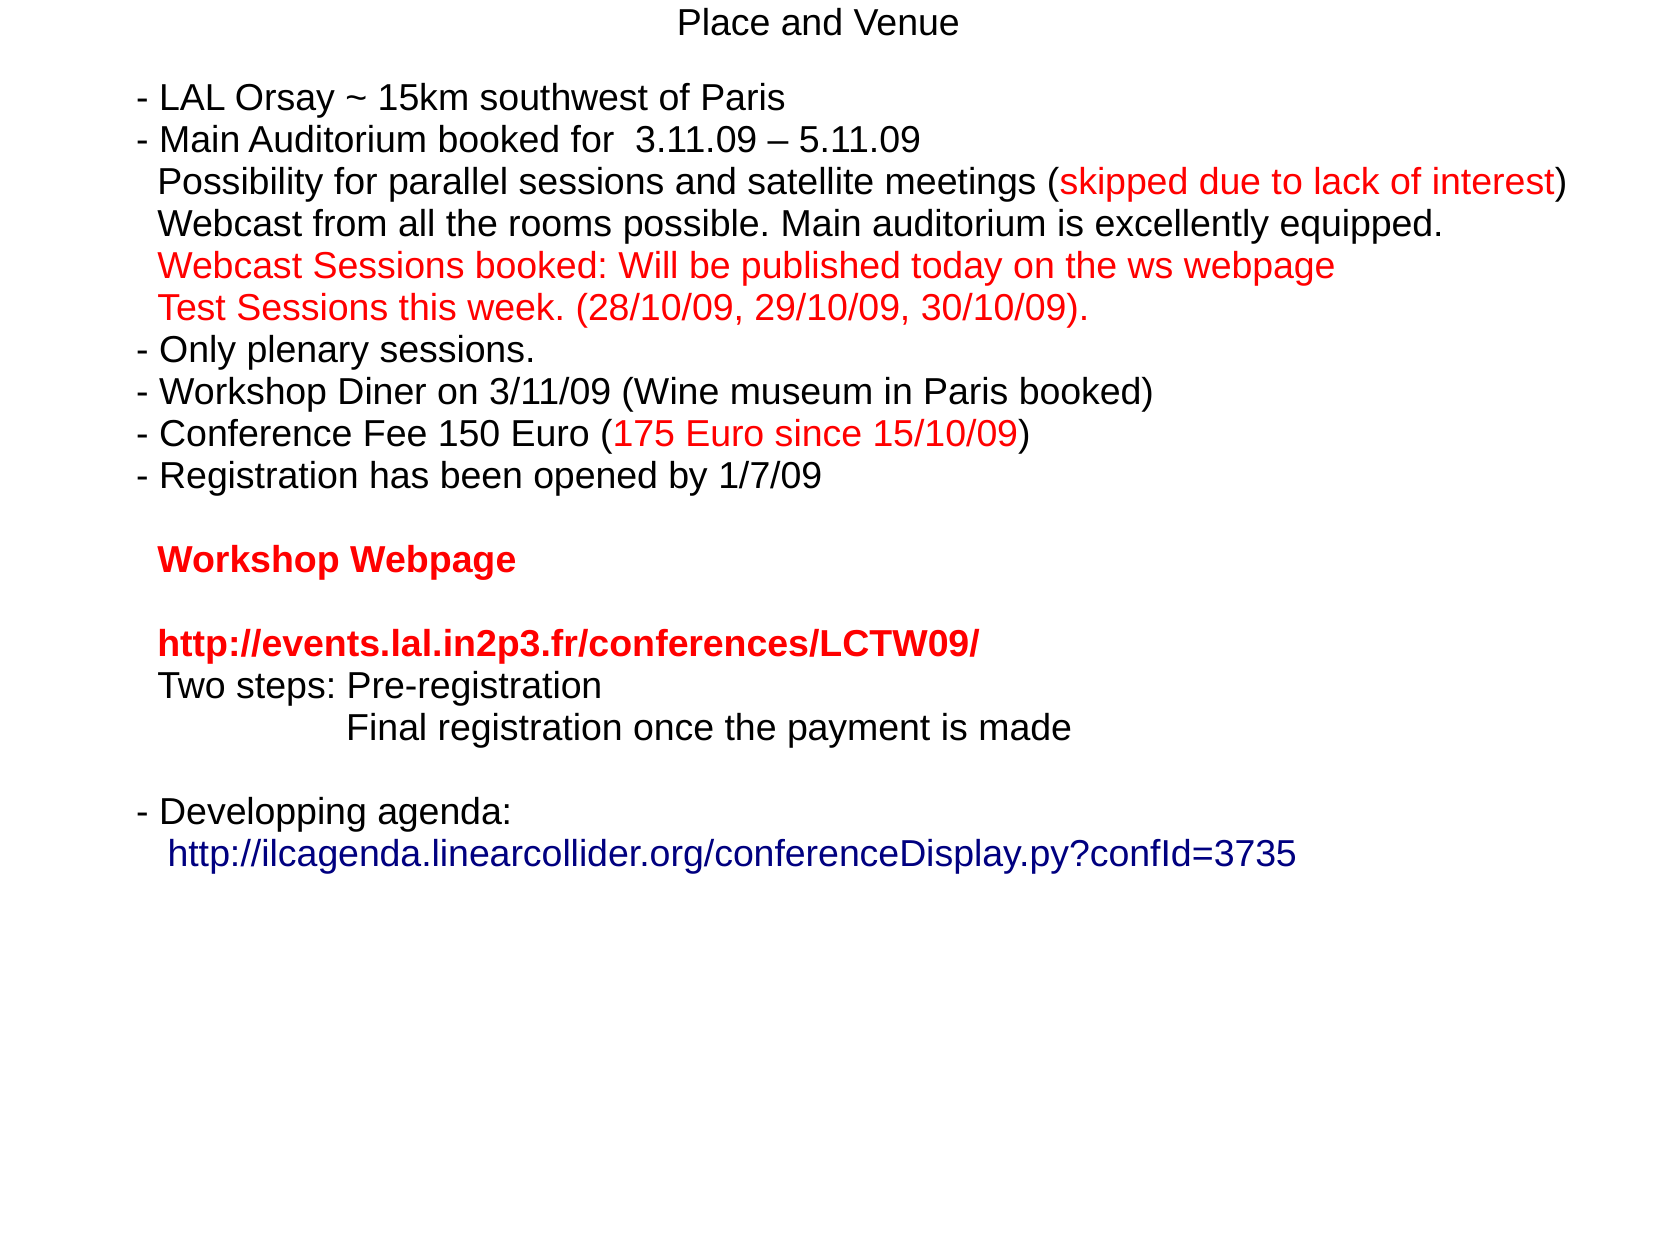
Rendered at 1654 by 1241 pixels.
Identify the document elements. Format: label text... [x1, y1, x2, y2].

text_box Place and Venue [662, 0, 975, 65]
text_box - LAL Orsay ~ 15km southwest of Paris - Main Auditorium booked for 3.11.09 – 5.11.09 Possibility for parallel sessions and satellite meetings (skipped due to lack of interest) Webcast from all the rooms possible. Main auditorium is excellently equipped. Webcast Sessions booked: Will be published today on the ws webpage Test Sessions this week. (28/10/09, 29/10/09, 30/10/09). - Only plenary sessions. - Workshop Diner on 3/11/09 (Wine museum in Paris booked) - Conference Fee 150 Euro (175 Euro since 15/10/09) - Registration has been opened by 1/7/09 Workshop Webpage http://events.lal.in2p3.fr/conferences/LCTW09/ Two steps: Pre-registration Final registration once the payment is made - Developping agenda: http://ilcagenda.linearcollider.org/conferenceDisplay.py?confId=3735 [121, 69, 1581, 1241]
